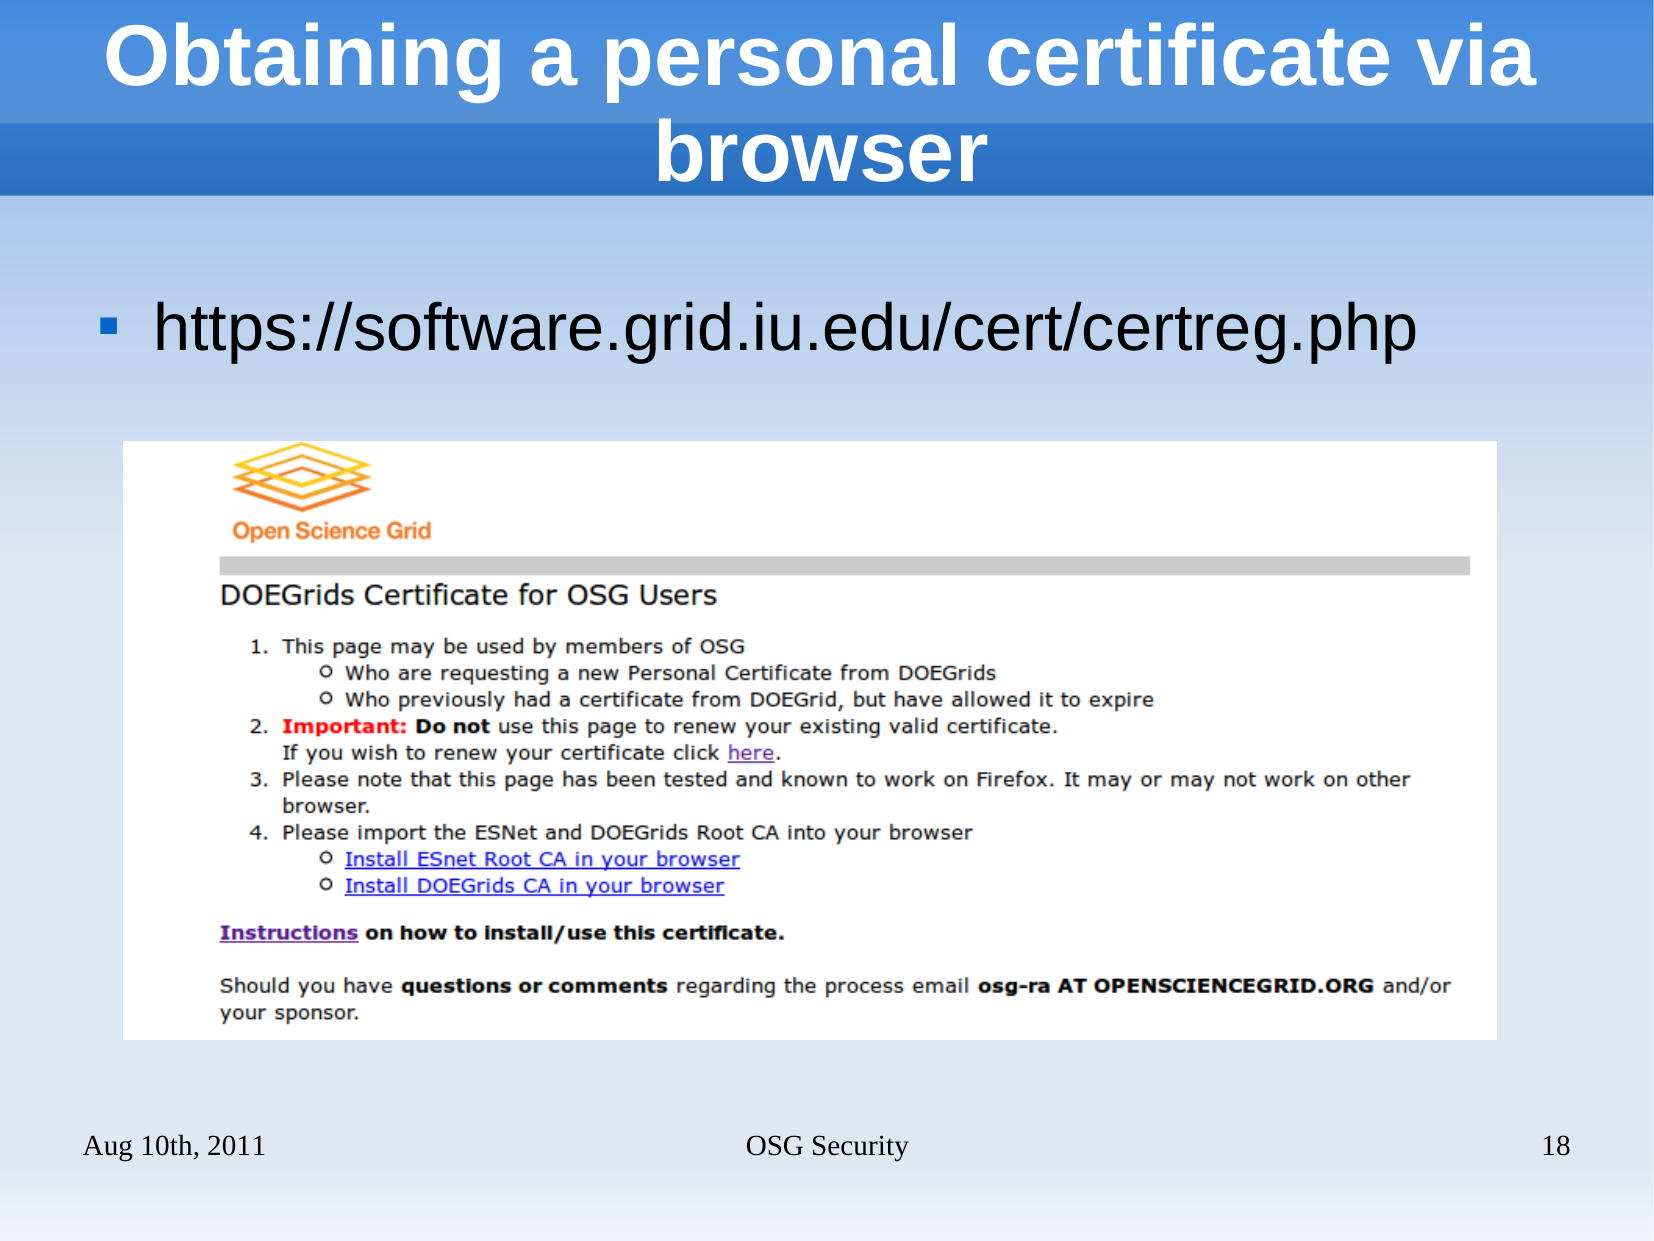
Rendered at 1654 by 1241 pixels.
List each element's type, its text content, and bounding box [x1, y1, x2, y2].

list https://software.grid.iu.edu/cert/certreg.php [82, 290, 1571, 1109]
picture [0, 0, 1654, 1241]
title Obtaining a personal certificate via browser [76, 0, 1565, 208]
